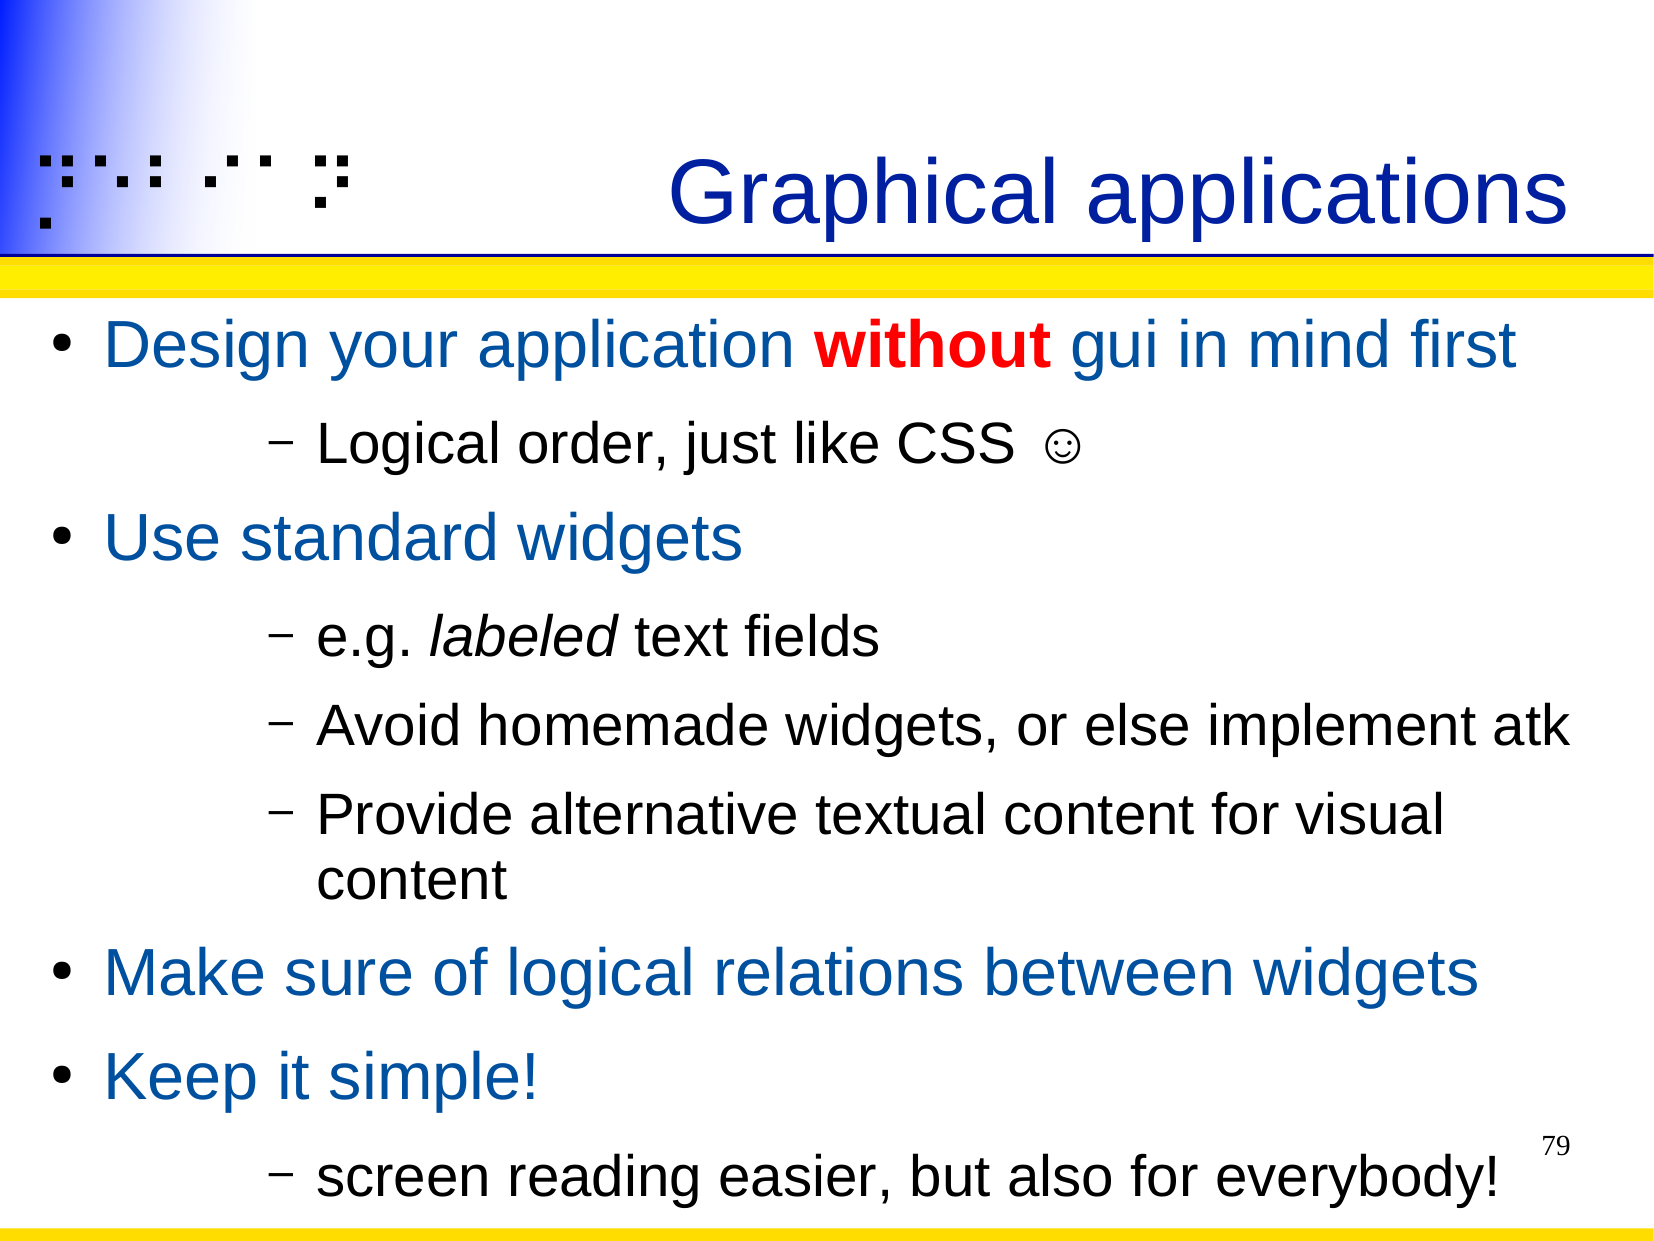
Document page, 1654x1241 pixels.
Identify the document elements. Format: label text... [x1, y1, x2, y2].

list Design your application without gui in mind first Logical order, just like CSS ☺ Use standard widgets e.g. labeled text fields Avoid homemade widgets, or else implement atk Provide alternative textual content for visual content Make sure of logical relations between widgets Keep it simple! screen reading easier, but also for everybody! [32, 307, 1622, 1235]
title Graphical applications [372, 134, 1571, 250]
